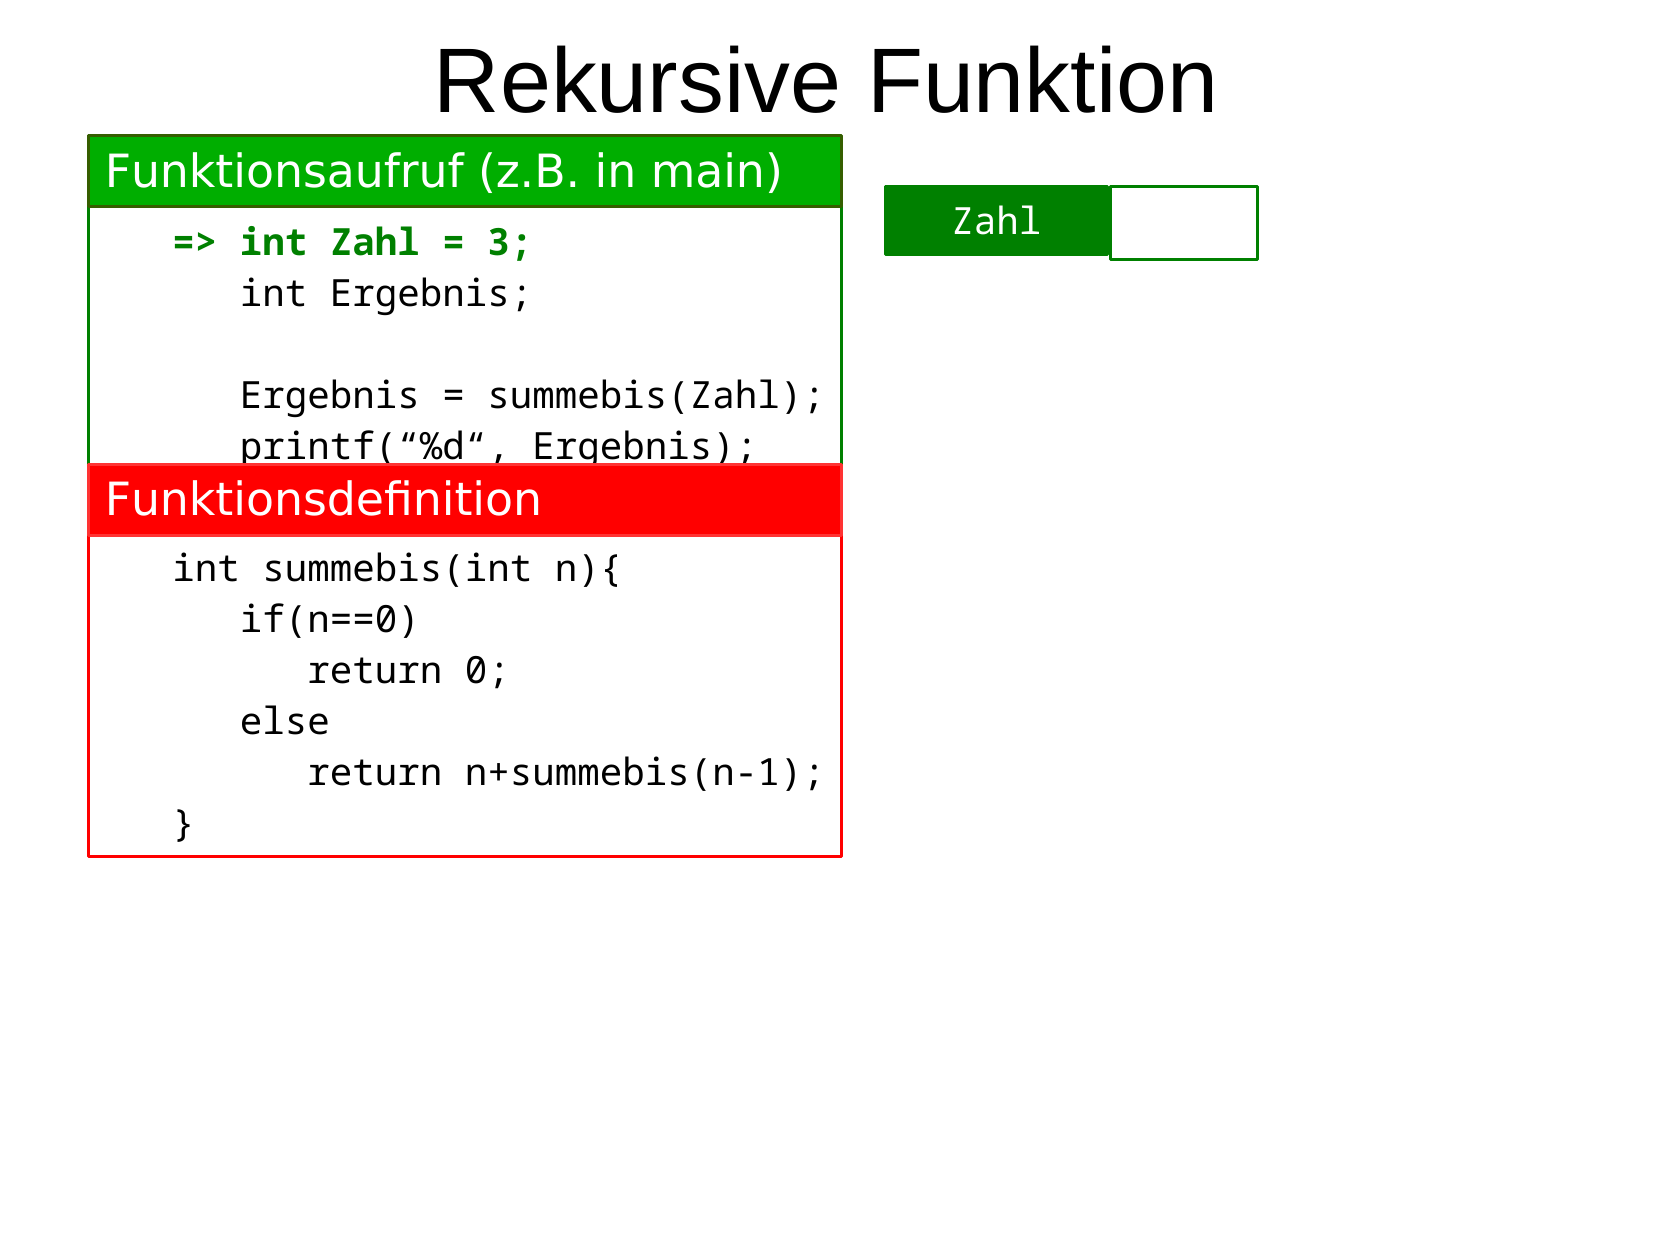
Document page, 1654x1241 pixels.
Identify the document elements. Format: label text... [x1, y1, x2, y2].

text_box Funktionsaufruf (z.B. in main) [88, 139, 842, 207]
text_box Zahl [885, 186, 1108, 248]
text_box [1110, 186, 1258, 248]
text_box int summebis(int n){ if(n==0) return 0; else return n+summebis(n-1); } [88, 537, 842, 812]
text_box => int Zahl = 3; int Ergebnis; Ergebnis = summebis(Zahl); printf(“%d“, Ergebnis); [88, 208, 842, 443]
text_box Funktionsdefinition [88, 464, 842, 536]
title Rekursive Funktion [82, 24, 1571, 139]
